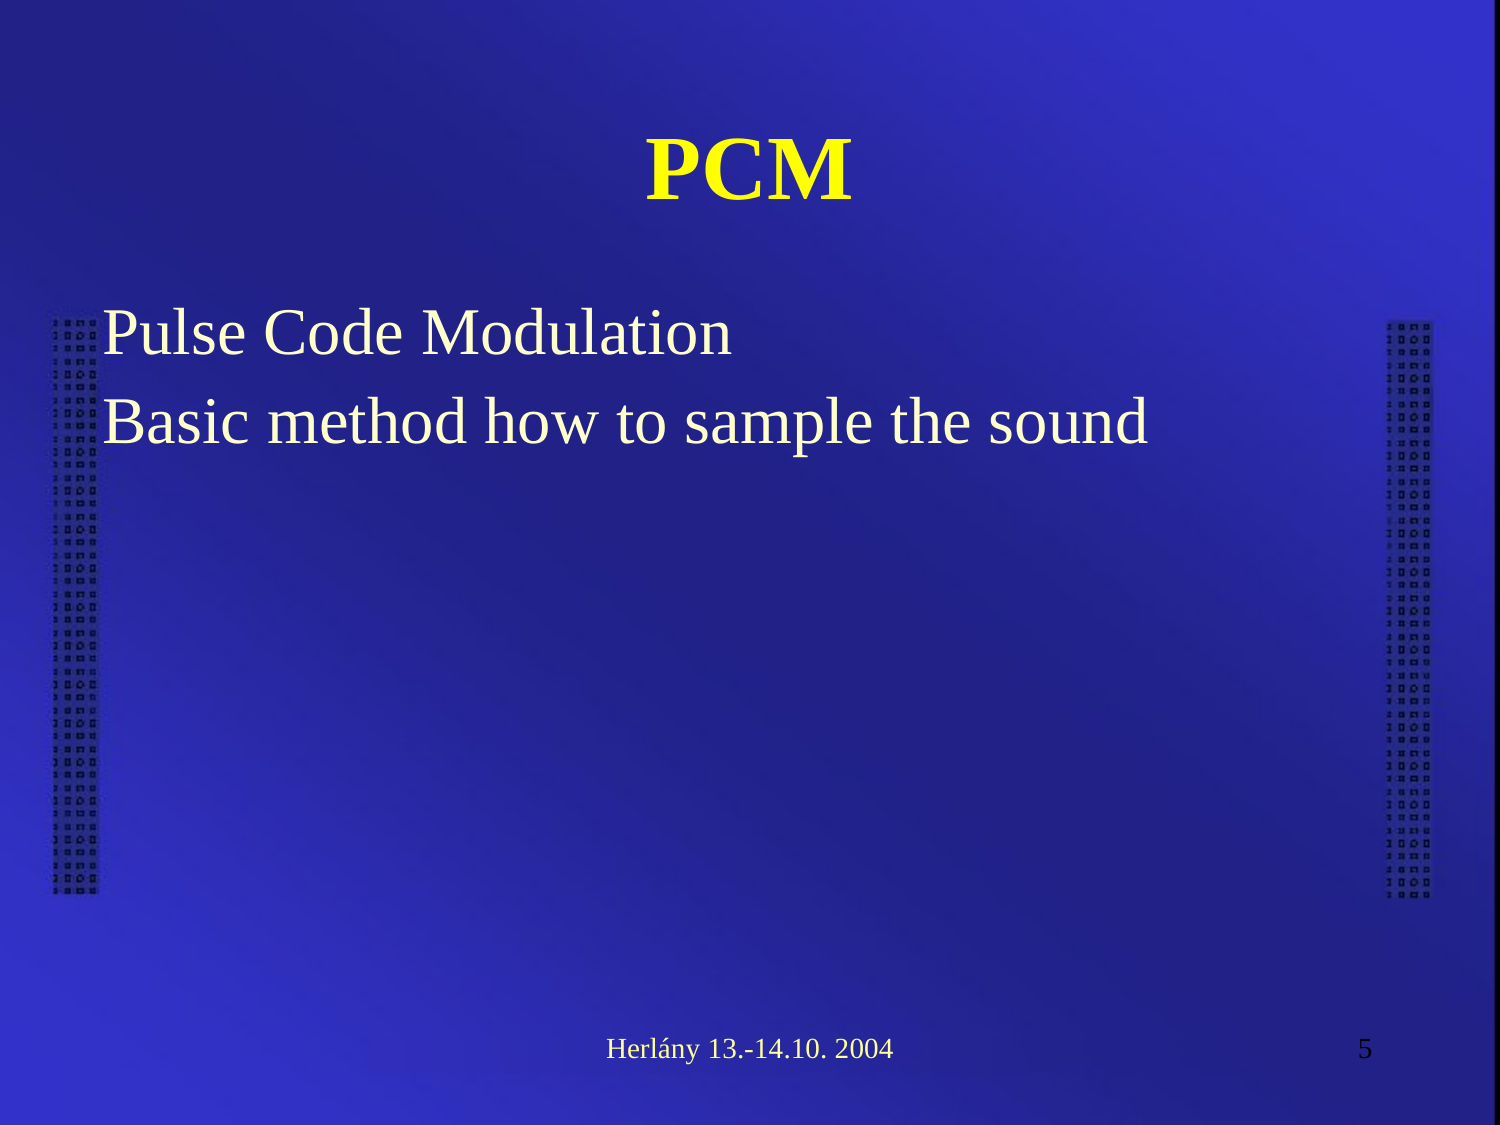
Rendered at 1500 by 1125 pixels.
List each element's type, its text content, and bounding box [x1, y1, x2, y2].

title PCM [112, 74, 1388, 263]
text_box Herlány 13.-14.10. 2004 [512, 1024, 988, 1073]
text_box 20 [1074, 1024, 1388, 1073]
list Pulse Code Modulation Basic method how to sample the sound [87, 287, 1438, 988]
picture [0, 0, 1500, 1125]
